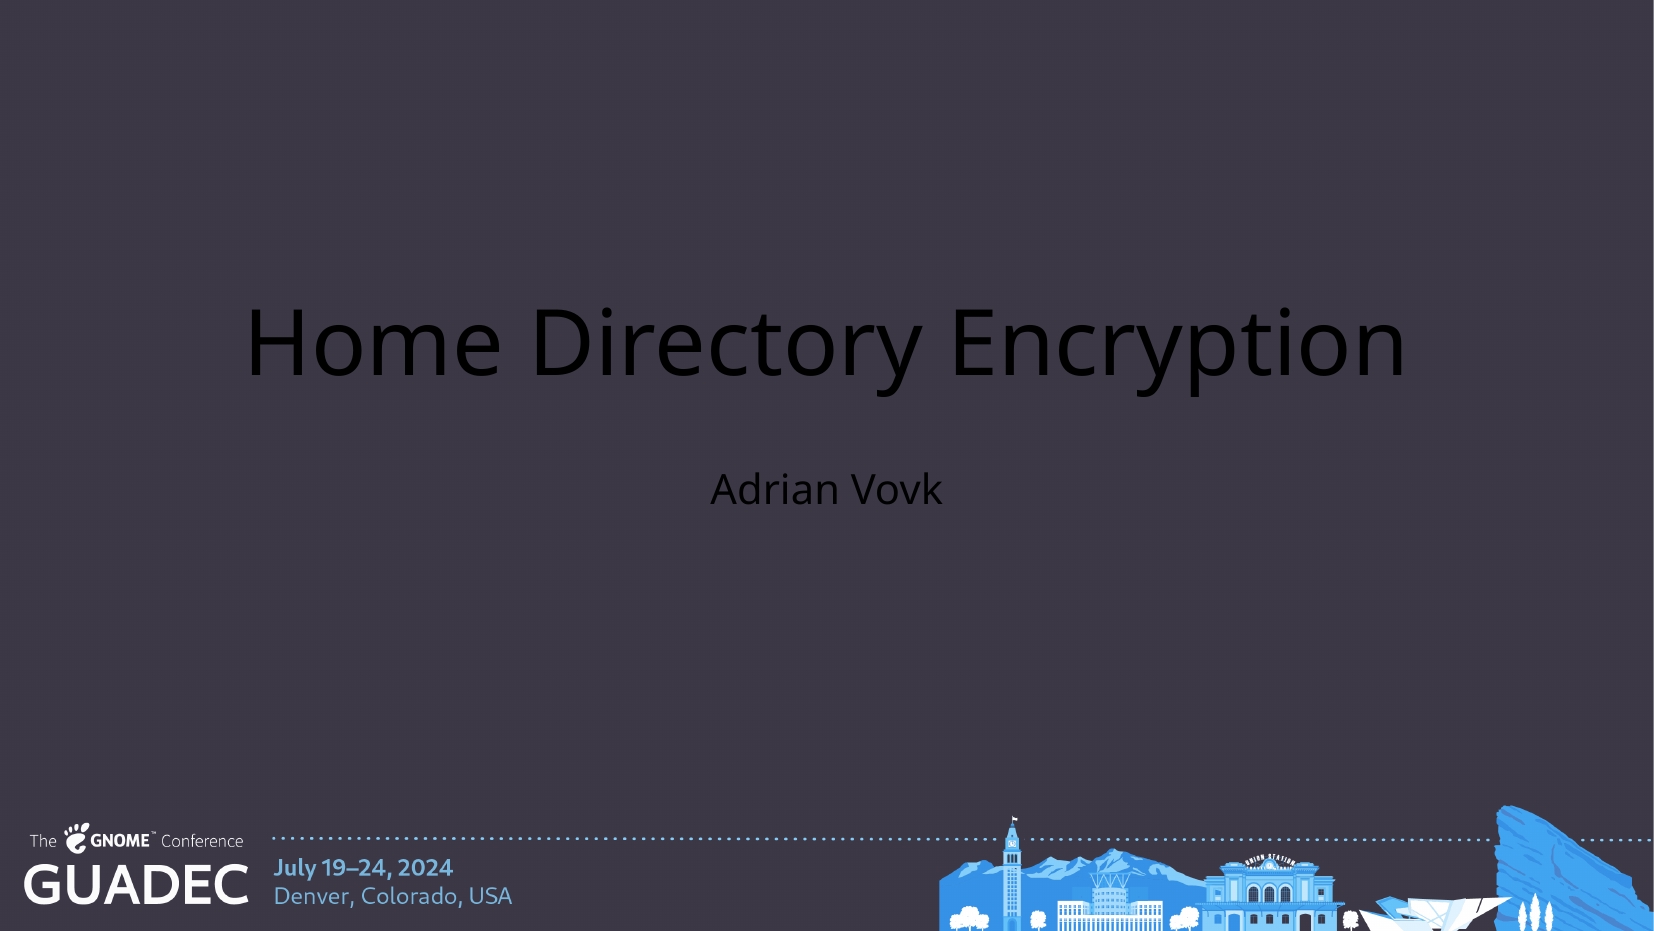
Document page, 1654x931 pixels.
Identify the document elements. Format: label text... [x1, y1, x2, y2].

picture [0, 0, 1654, 931]
subtitle Home Directory Encryption Adrian Vovk [82, 37, 1571, 757]
